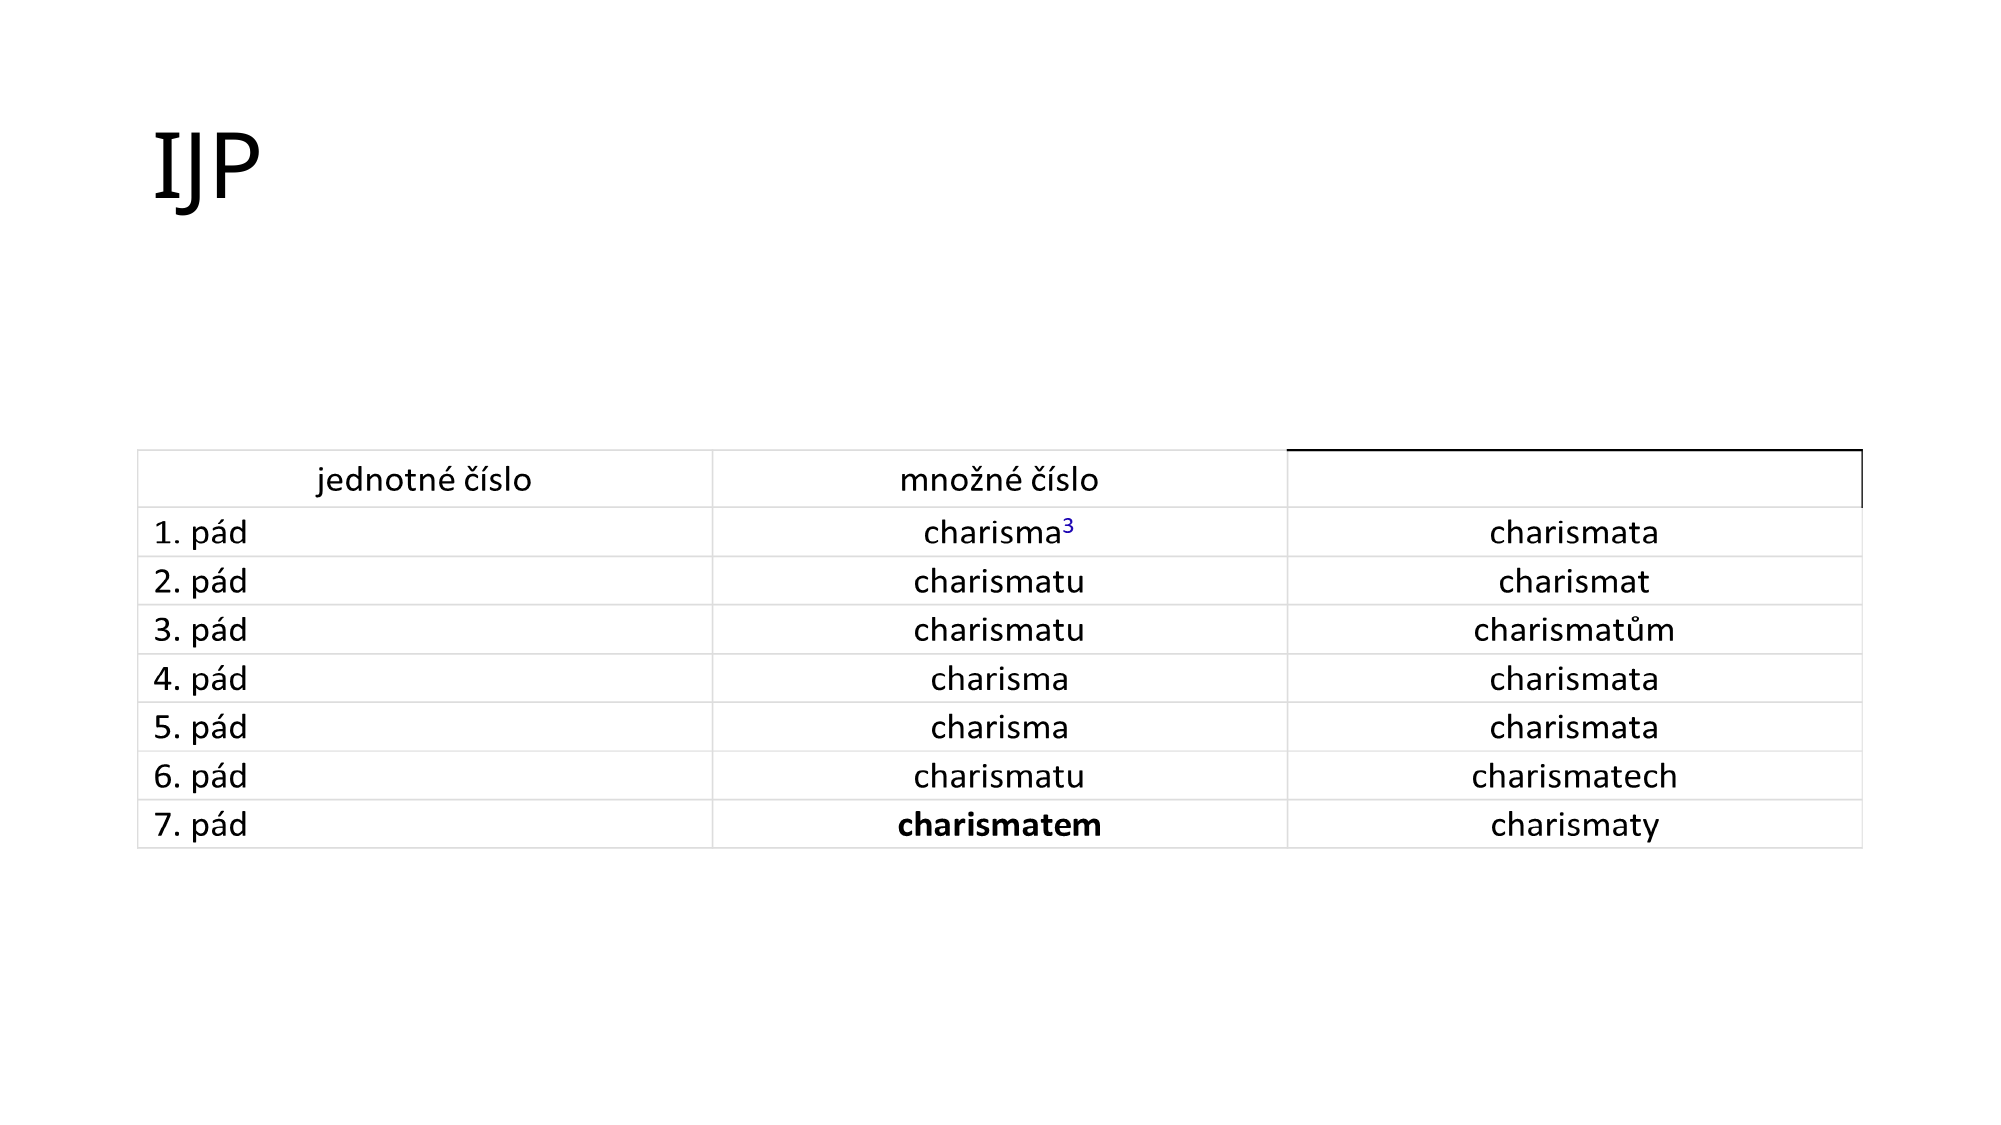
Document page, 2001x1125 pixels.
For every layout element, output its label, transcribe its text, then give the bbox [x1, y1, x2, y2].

title IJP [137, 59, 1863, 278]
picture [137, 446, 1863, 866]
